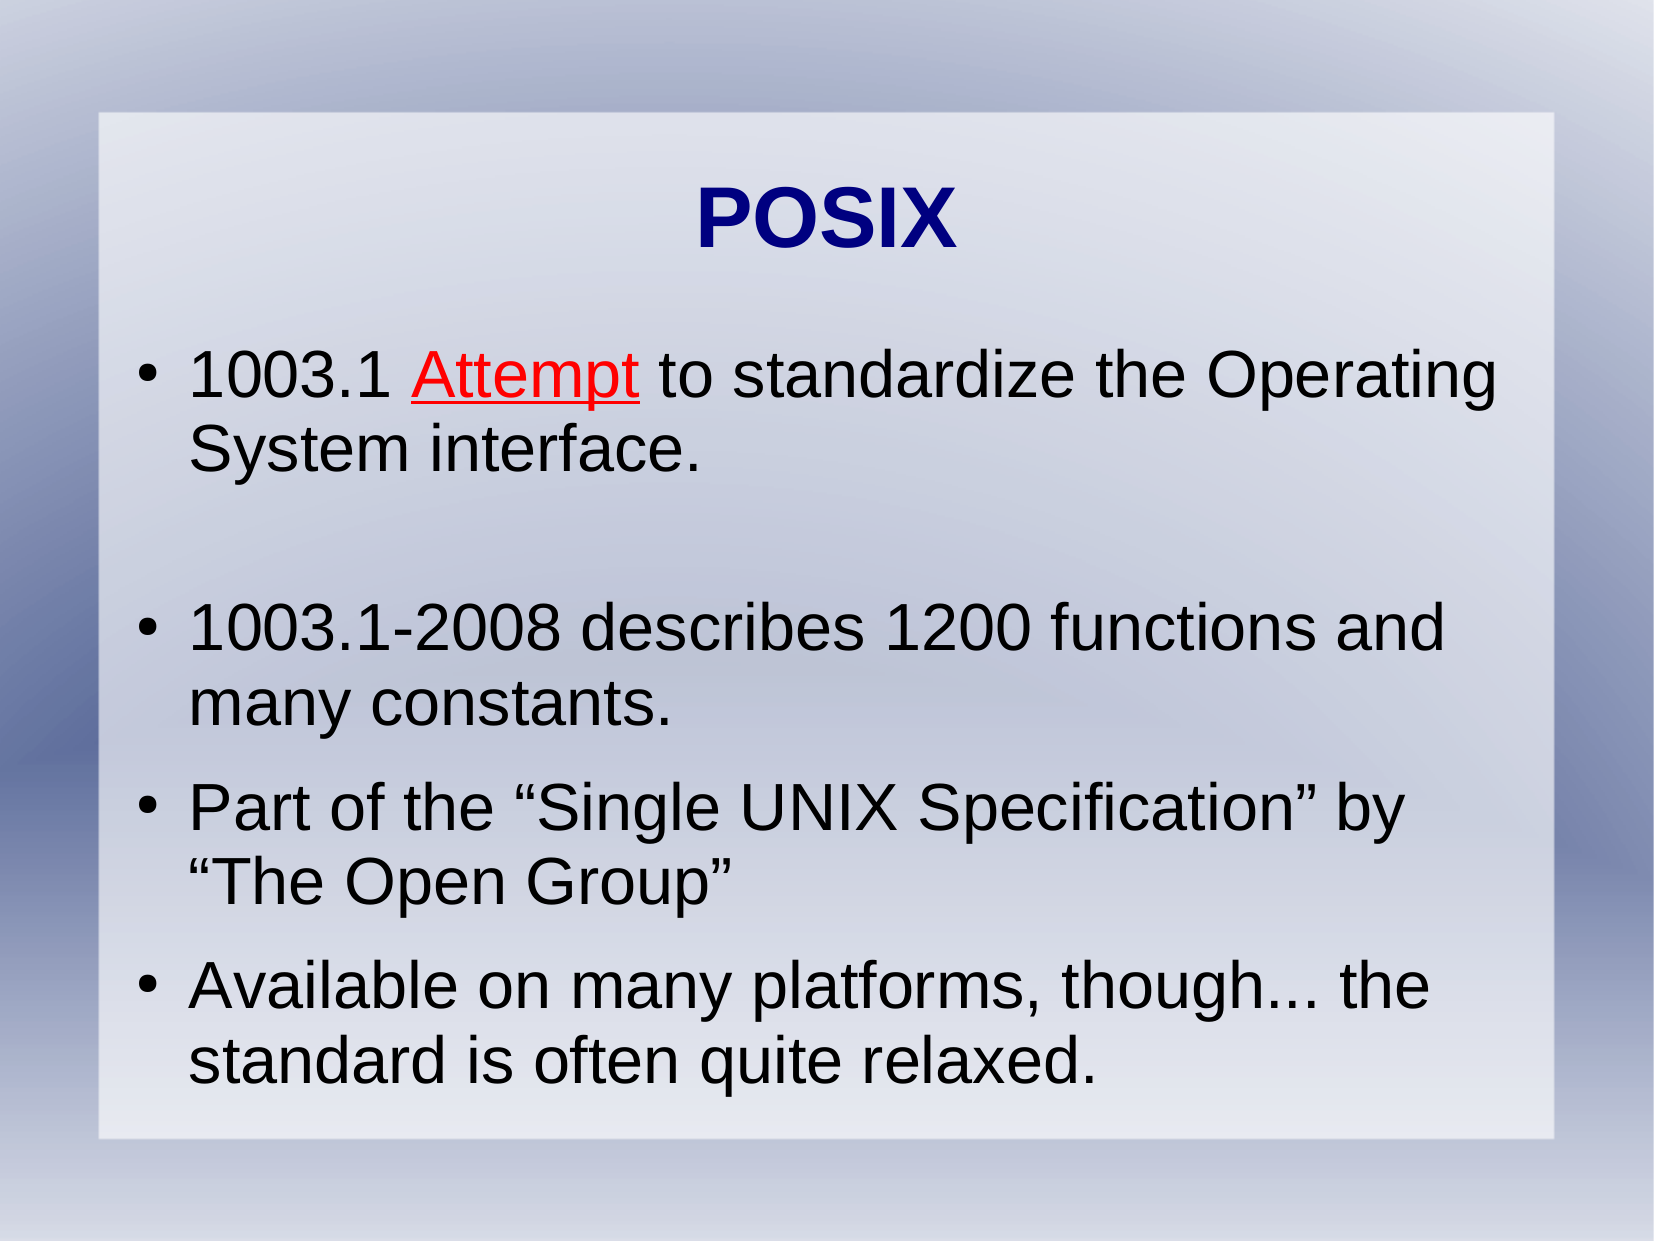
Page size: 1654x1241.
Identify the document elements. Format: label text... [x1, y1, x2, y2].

list 1003.1 Attempt to standardize the Operating System interface. 1003.1-2008 describes 1200 functions and many constants. Part of the “Single UNIX Specification” by “The Open Group” Available on many platforms, though... the standard is often quite relaxed. [118, 336, 1506, 1156]
title POSIX [118, 114, 1536, 322]
picture [0, 0, 1654, 1241]
